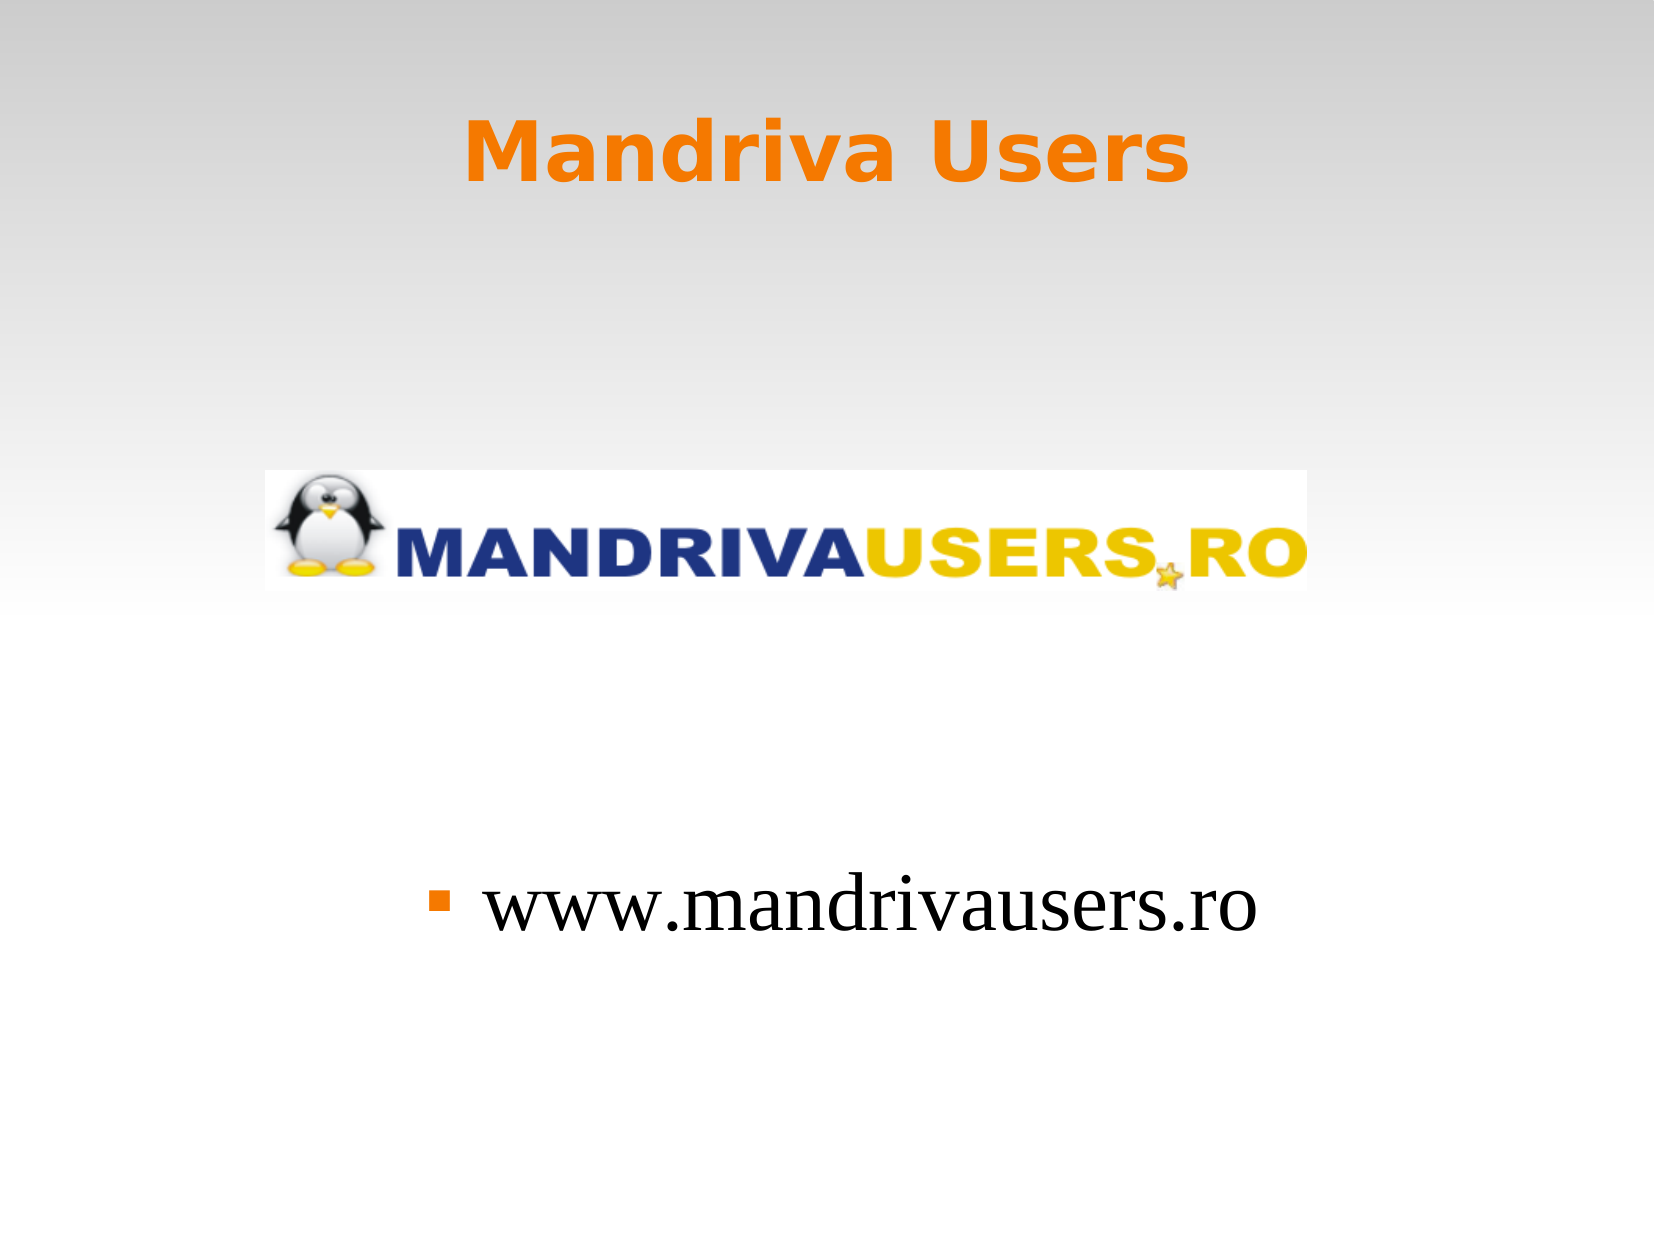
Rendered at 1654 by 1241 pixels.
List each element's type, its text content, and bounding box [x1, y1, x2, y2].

title Mandriva Users [82, 56, 1571, 250]
list www.mandrivausers.ro [82, 856, 1571, 1094]
picture [265, 470, 1307, 591]
